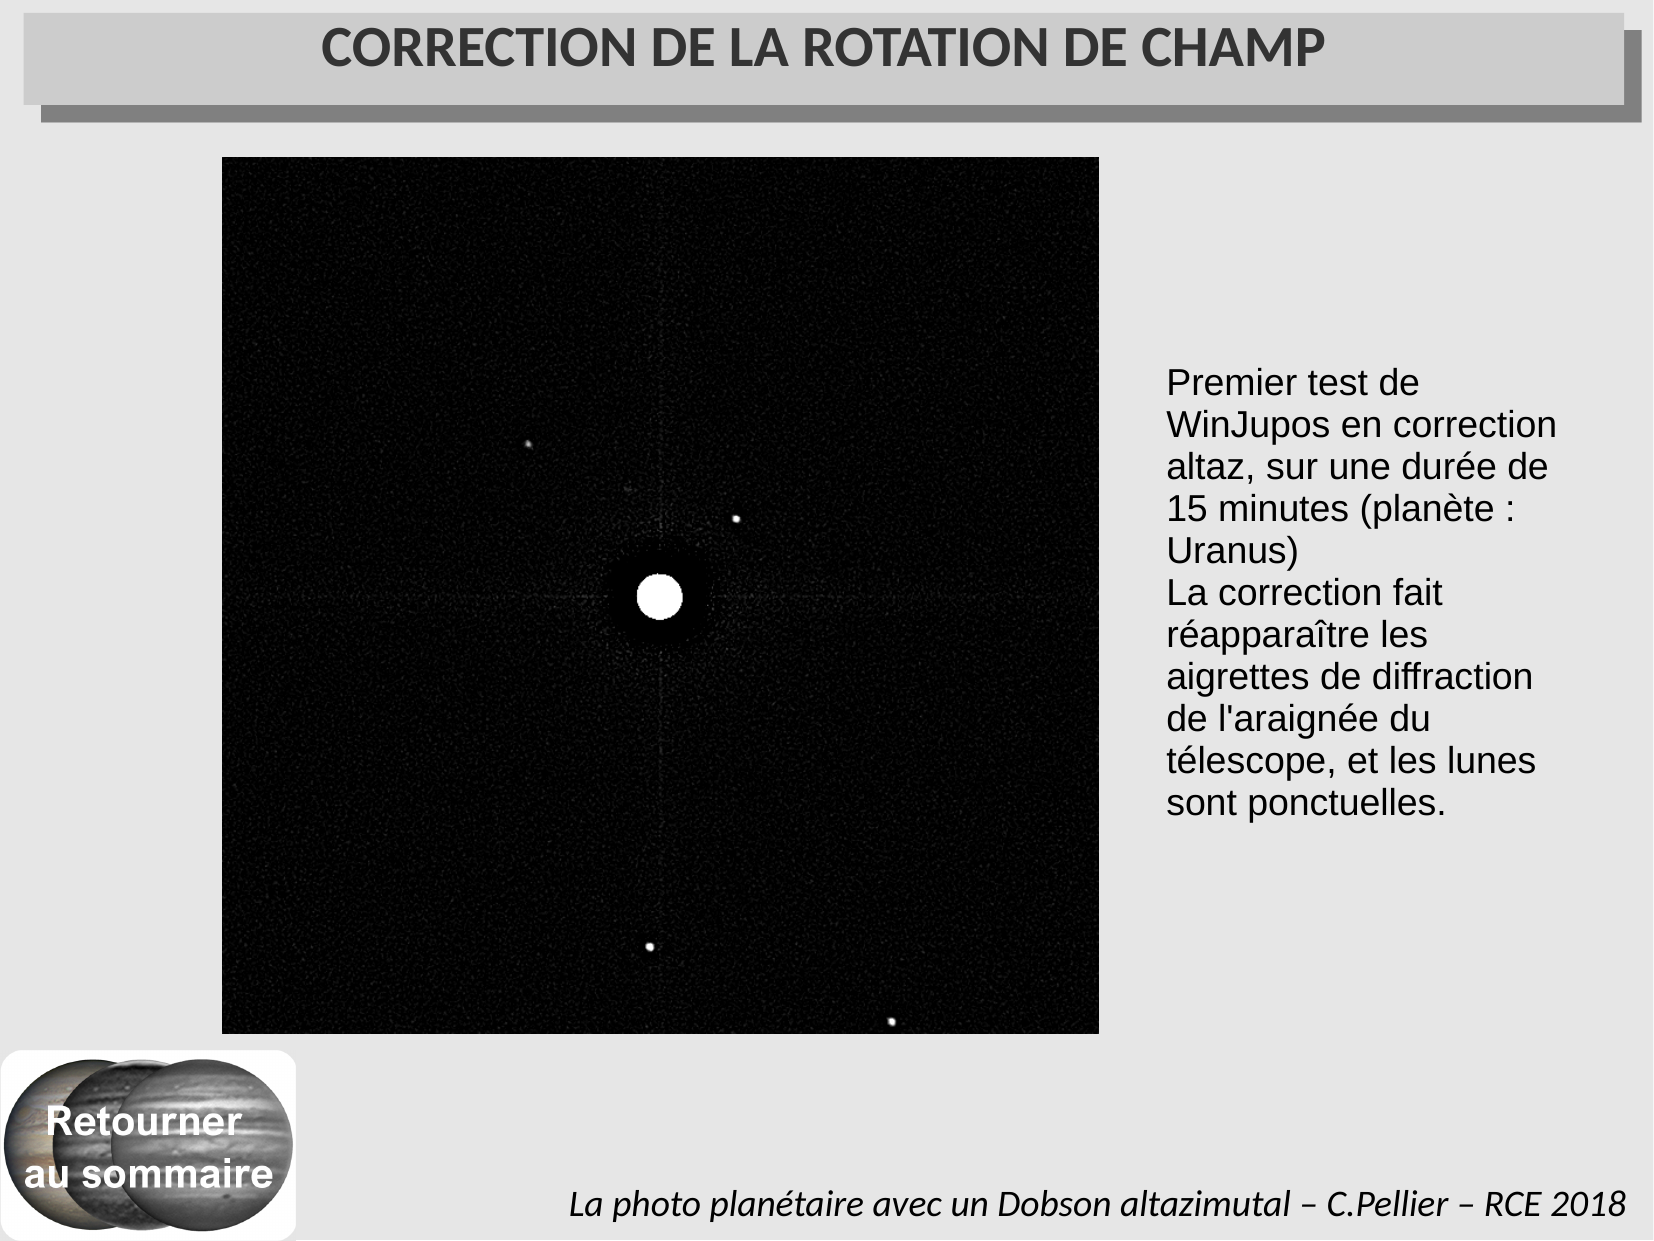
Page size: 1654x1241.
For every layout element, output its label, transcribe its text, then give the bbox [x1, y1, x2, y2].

text_box Premier test de WinJupos en correction altaz, sur une durée de 15 minutes (planète : Uranus) La correction fait réapparaître les aigrettes de diffraction de l'araignée du télescope, et les lunes sont ponctuelles. [1151, 354, 1595, 857]
picture [222, 157, 1099, 1034]
text_box La photo planétaire avec un Dobson altazimutal – C.Pellier – RCE 2018 [431, 1181, 1642, 1241]
text_box CORRECTION DE LA ROTATION DE CHAMP [23, 12, 1625, 105]
picture [0, 1050, 296, 1241]
